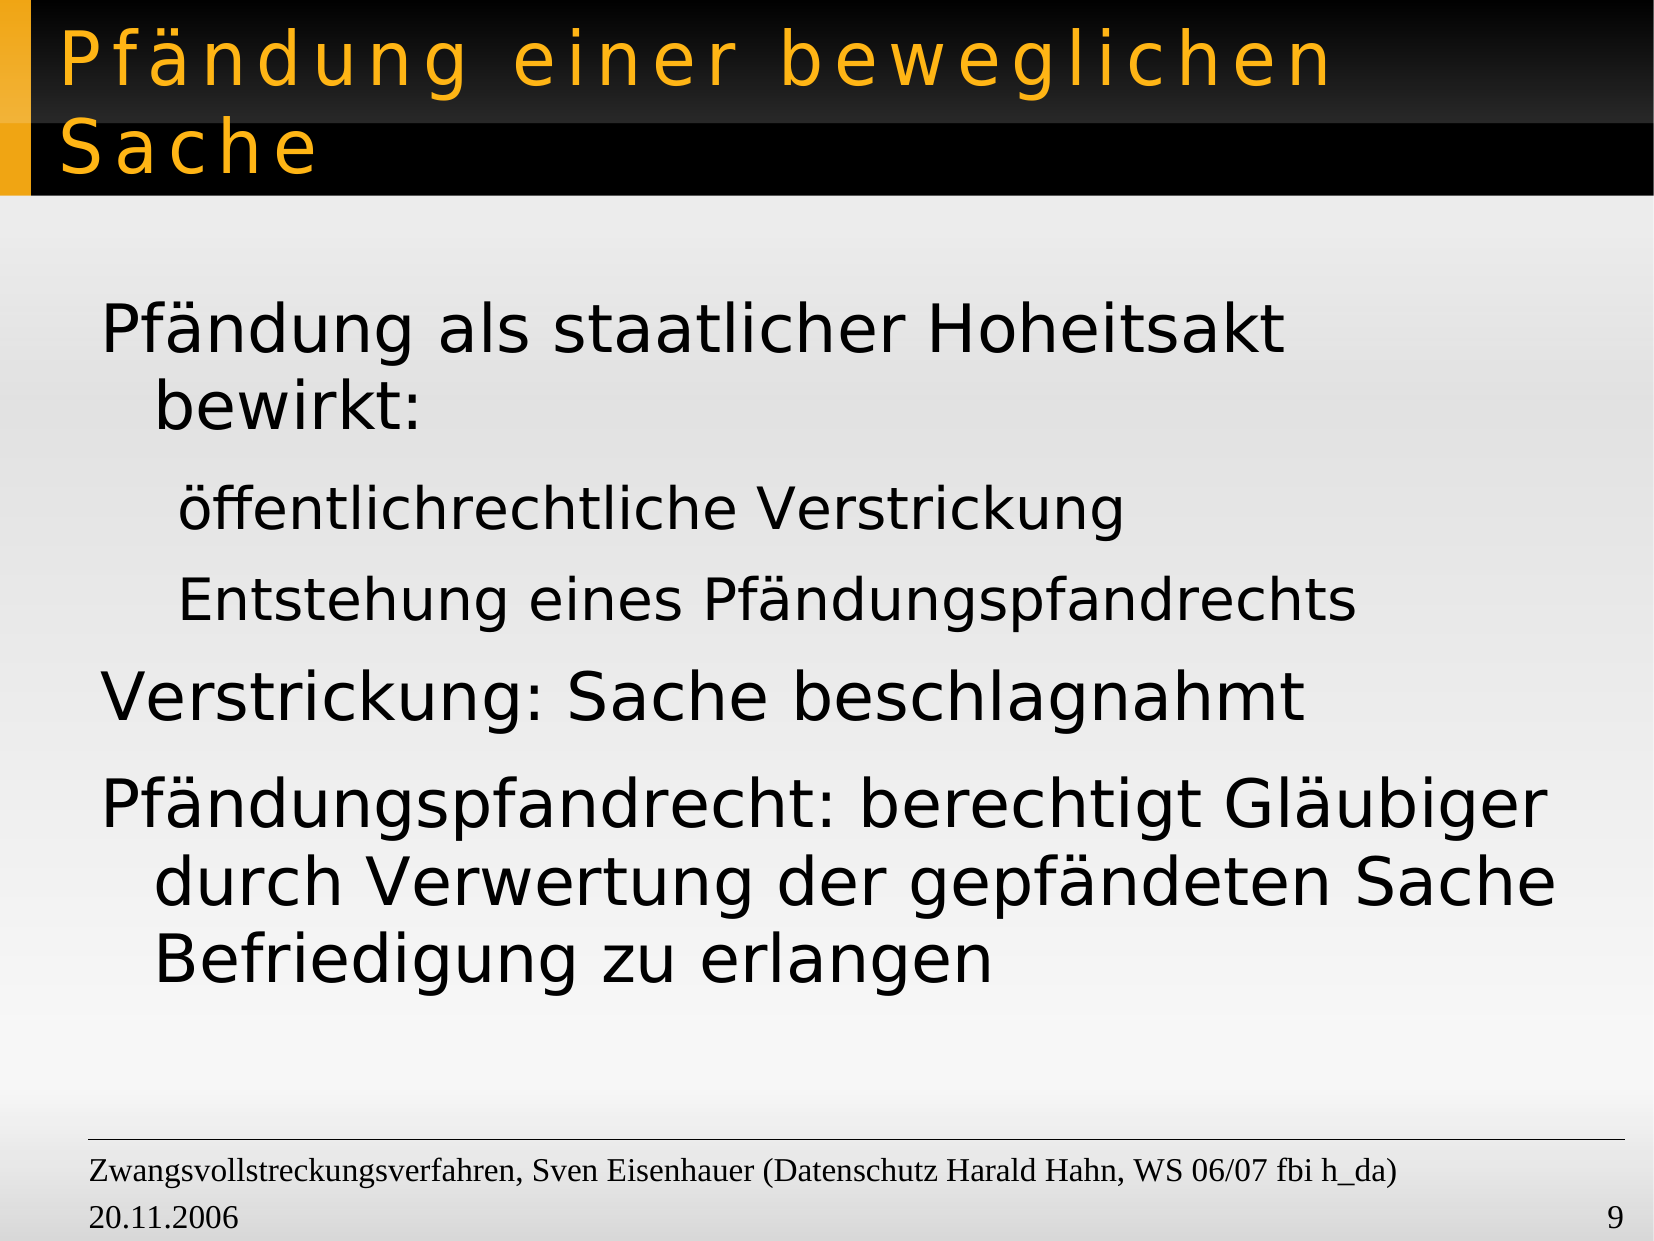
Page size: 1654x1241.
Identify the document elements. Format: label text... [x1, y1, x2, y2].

picture [0, 0, 1654, 1241]
title Pfändung einer beweglichen Sache [59, 36, 1625, 171]
list Pfändung als staatlicher Hoheitsakt bewirkt: öffentlichrechtliche Verstrickung Entstehung eines Pfändungspfandrechts Verstrickung: Sache beschlagnahmt Pfändungspfandrecht: berechtigt Gläubiger durch Verwertung der gepfändeten Sache Befriedigung zu erlangen [82, 290, 1571, 1094]
